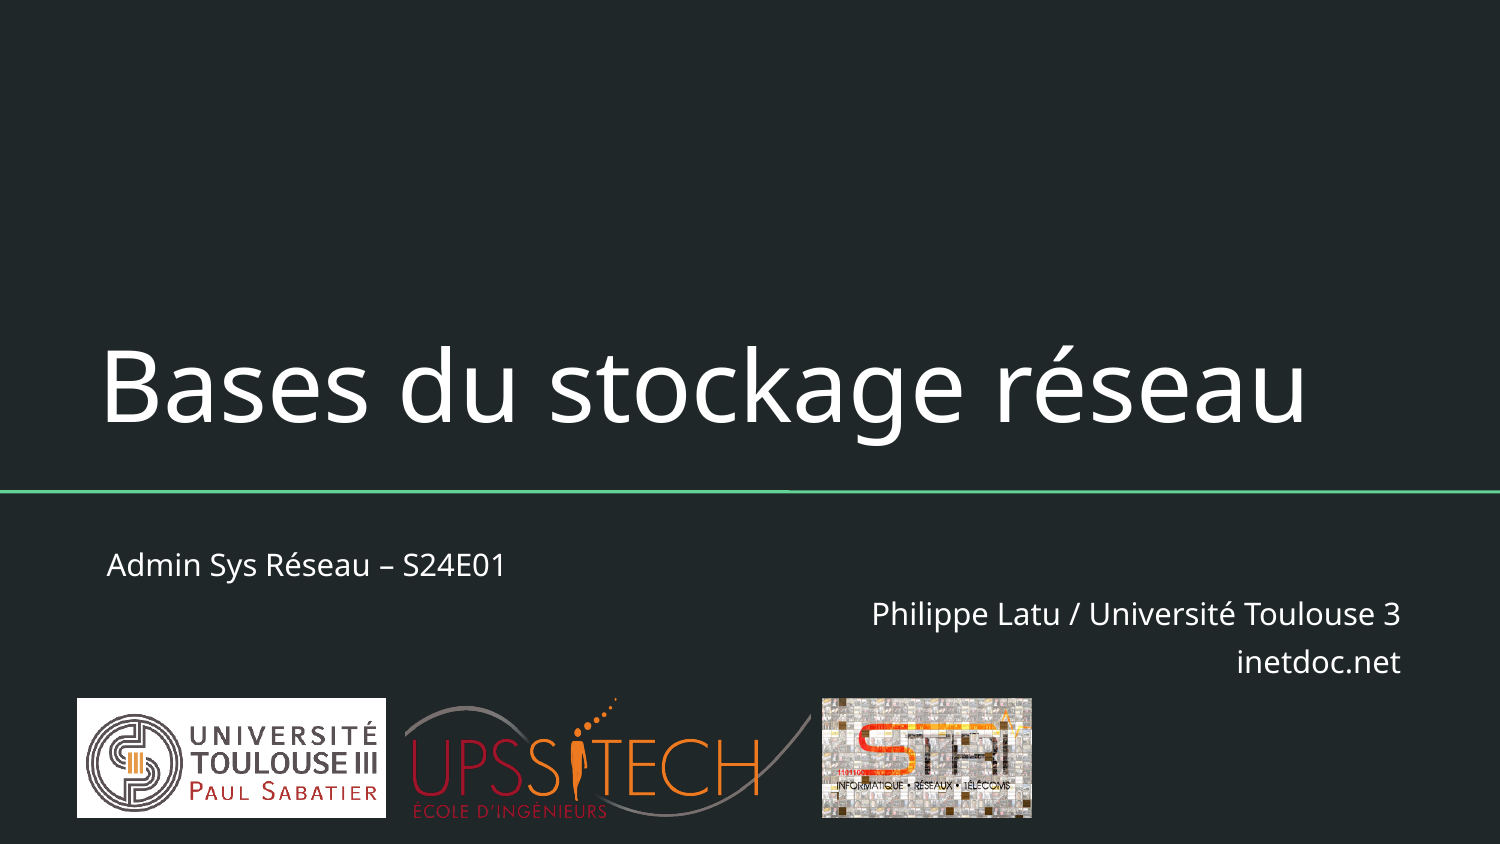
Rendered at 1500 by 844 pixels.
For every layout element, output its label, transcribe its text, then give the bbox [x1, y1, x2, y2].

title Bases du stockage réseau [83, 206, 1417, 467]
subtitle Admin Sys Réseau – S24E01 Philippe Latu / Université Toulouse 3 inetdoc.net [83, 522, 1417, 700]
picture [77, 698, 386, 818]
picture [405, 698, 811, 818]
picture [822, 698, 1032, 818]
